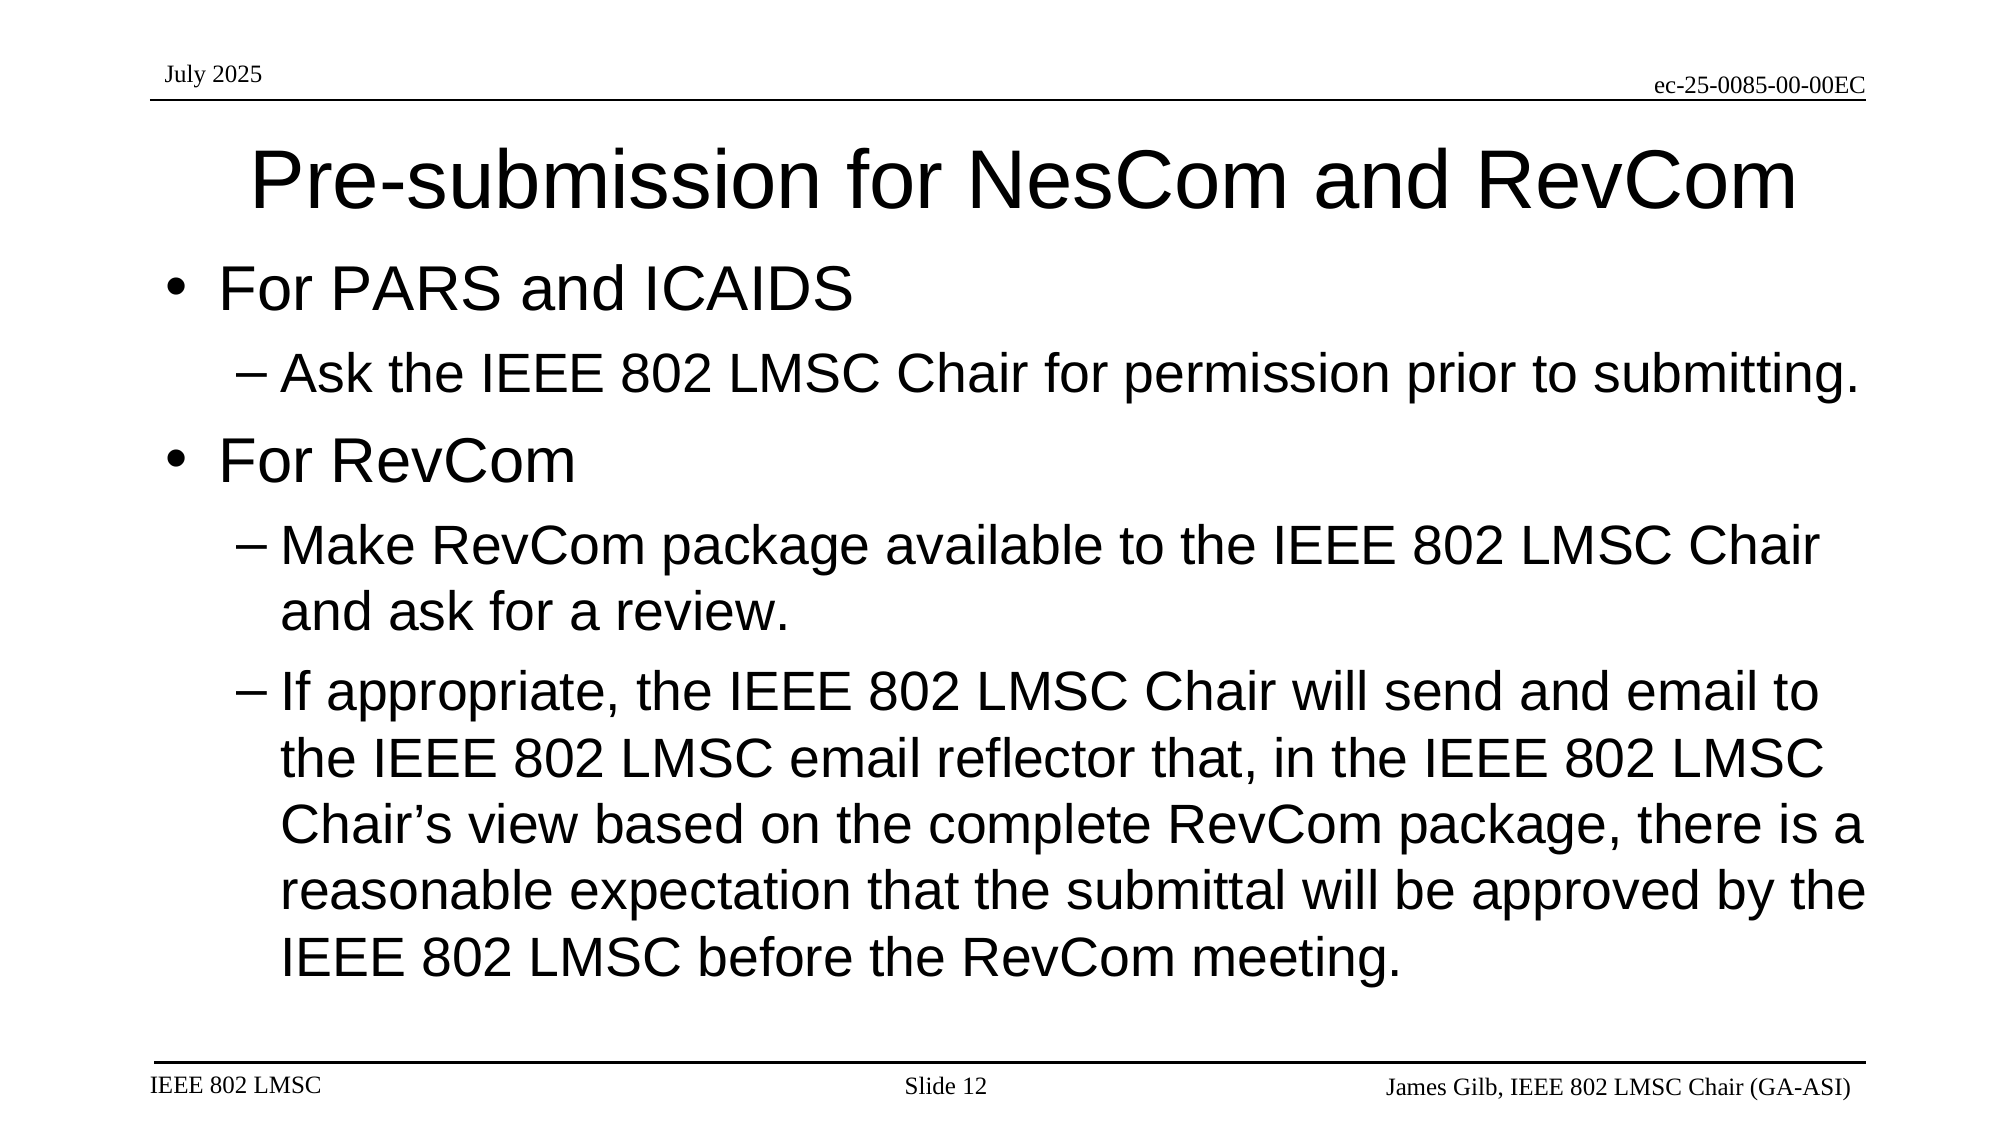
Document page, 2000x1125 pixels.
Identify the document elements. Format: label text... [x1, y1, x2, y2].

list For PARS and ICAIDS Ask the IEEE 802 LMSC Chair for permission prior to submitting. For RevCom Make RevCom package available to the IEEE 802 LMSC Chair and ask for a review. If appropriate, the IEEE 802 LMSC Chair will send and email to the IEEE 802 LMSC email reflector that, in the IEEE 802 LMSC Chair’s view based on the complete RevCom package, there is a reasonable expectation that the submittal will be approved by the IEEE 802 LMSC before the RevCom meeting. [149, 239, 1900, 1051]
title Pre-submission for NesCom and RevCom [149, 112, 1900, 238]
